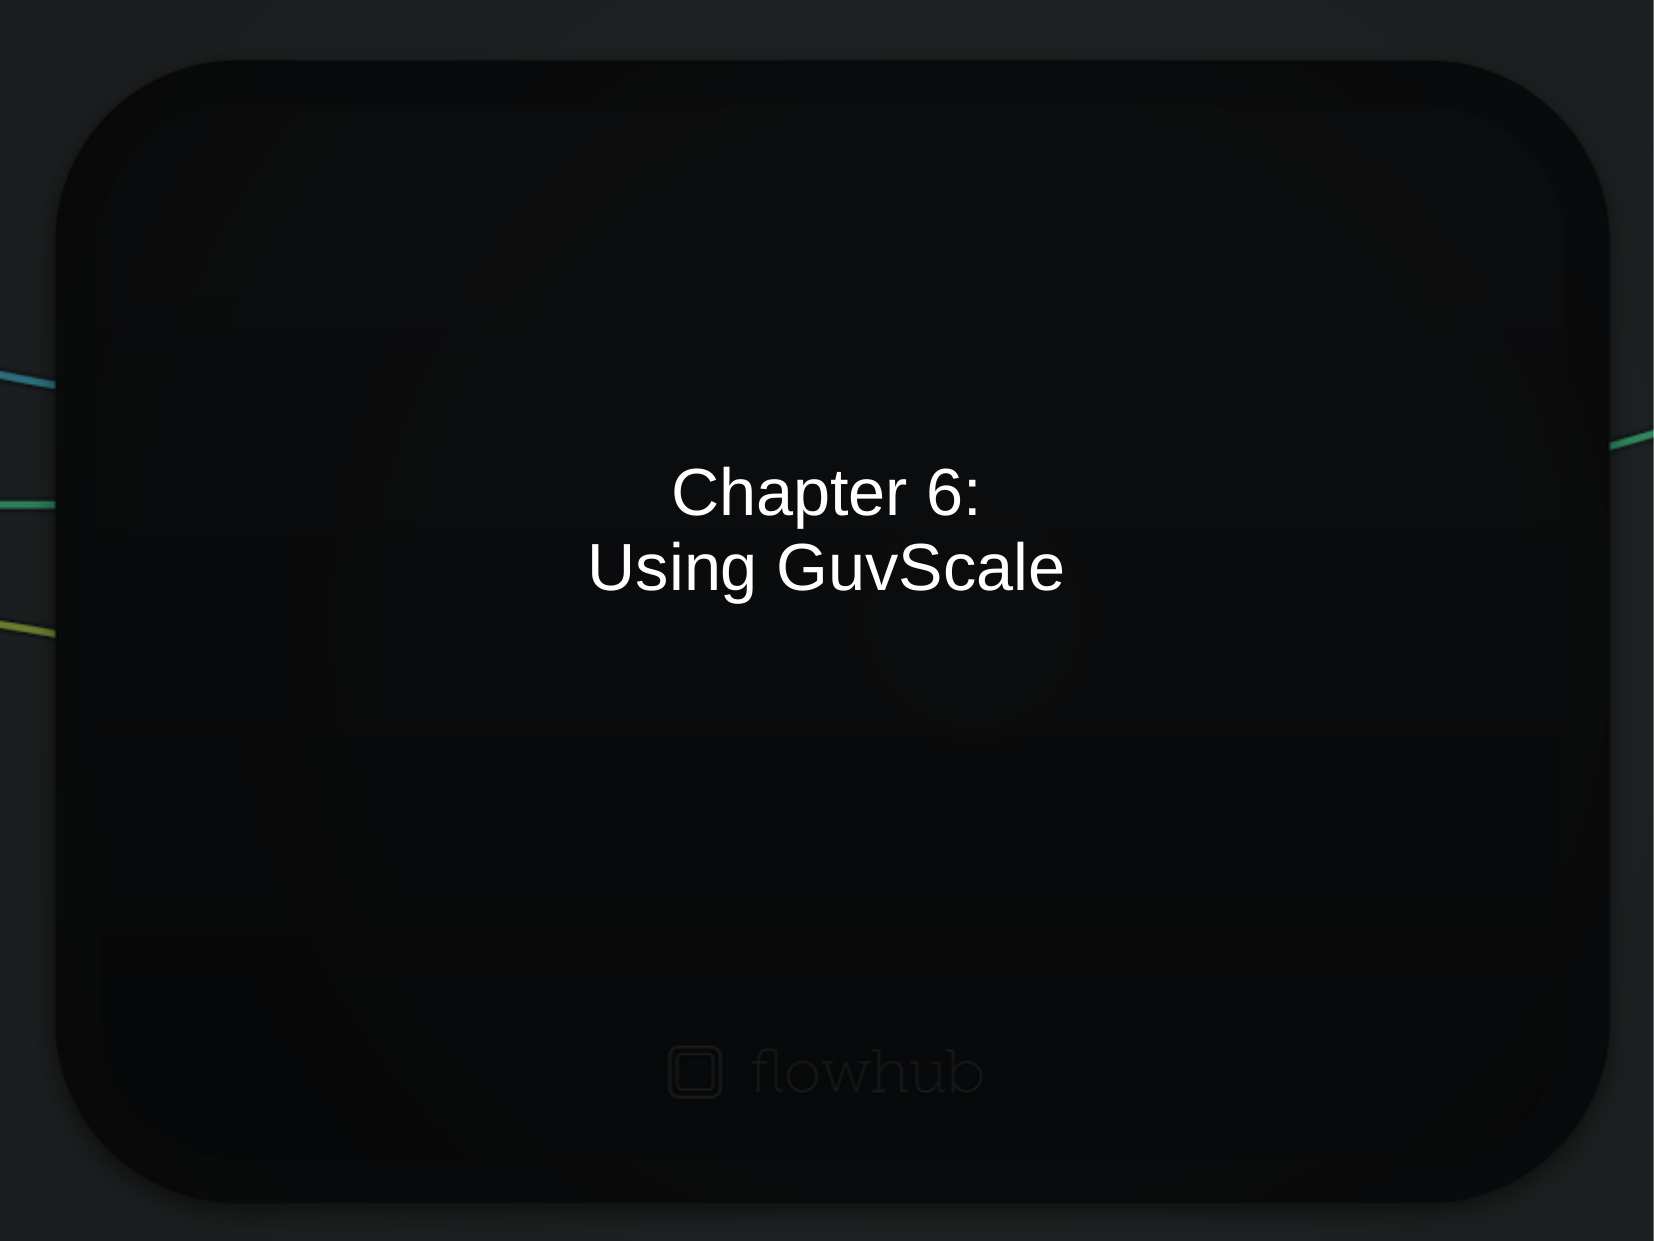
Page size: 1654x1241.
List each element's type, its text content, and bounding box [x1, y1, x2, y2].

subtitle Chapter 6: Using GuvScale [82, 49, 1571, 1010]
picture [0, 0, 1654, 1241]
